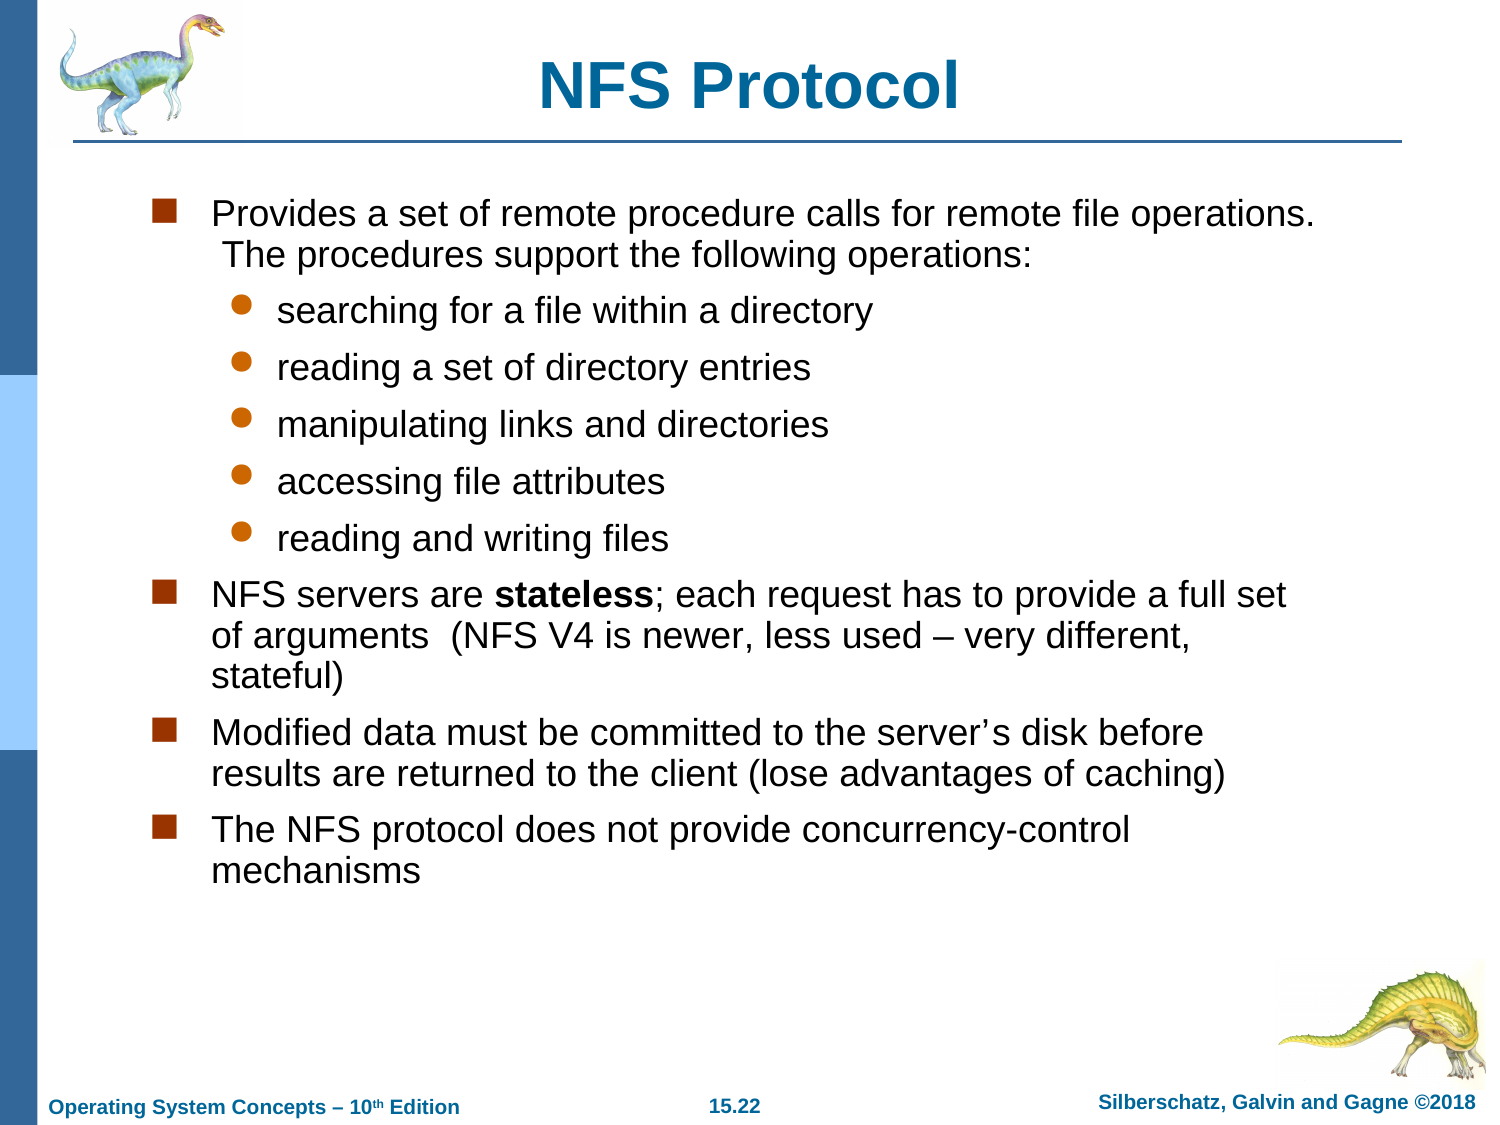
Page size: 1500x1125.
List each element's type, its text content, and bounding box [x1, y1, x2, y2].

picture [46, 0, 243, 149]
title NFS Protocol [75, 35, 1426, 130]
picture [1275, 959, 1486, 1090]
list Provides a set of remote procedure calls for remote file operations. The procedures support the following operations: searching for a file within a directory reading a set of directory entries manipulating links and directories accessing file attributes reading and writing files NFS servers are stateless; each request has to provide a full set of arguments (NFS V4 is newer, less used – very different, stateful) Modified data must be committed to the server’s disk before results are returned to the client (lose advantages of caching) The NFS protocol does not provide concurrency-control mechanisms [140, 186, 1335, 930]
picture [1415, 1094, 1423, 1099]
